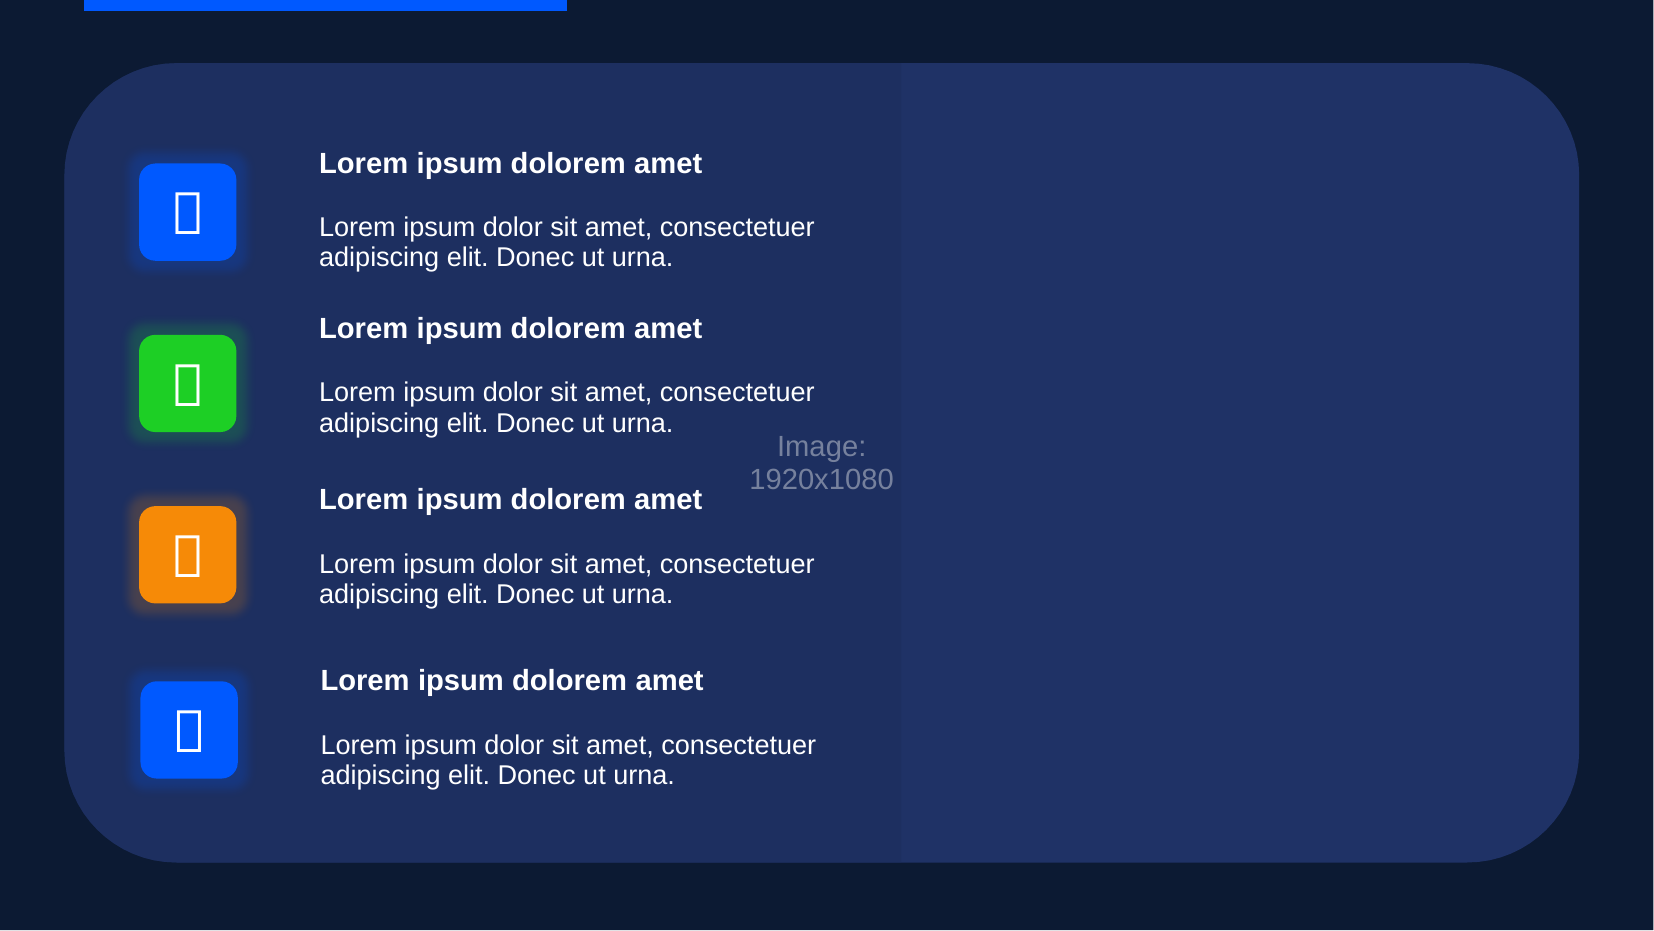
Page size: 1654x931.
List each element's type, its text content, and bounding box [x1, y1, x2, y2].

text_box Lorem ipsum dolorem amet Lorem ipsum dolor sit amet, consectetuer adipiscing elit. Donec ut urna. [285, 664, 864, 823]
text_box Image: 1920x1080 [902, 63, 1580, 863]
text_box [64, 63, 902, 863]
text_box Lorem ipsum dolorem amet Lorem ipsum dolor sit amet, consectetuer adipiscing elit. Donec ut urna. [283, 483, 863, 642]
text_box Lorem ipsum dolorem amet Lorem ipsum dolor sit amet, consectetuer adipiscing elit. Donec ut urna. [283, 311, 863, 470]
text_box  [139, 506, 237, 604]
text_box Lorem ipsum dolorem amet Lorem ipsum dolor sit amet, consectetuer adipiscing elit. Donec ut urna. [283, 146, 863, 305]
text_box  [140, 681, 238, 779]
text_box  [139, 163, 237, 261]
text_box  [139, 334, 237, 433]
